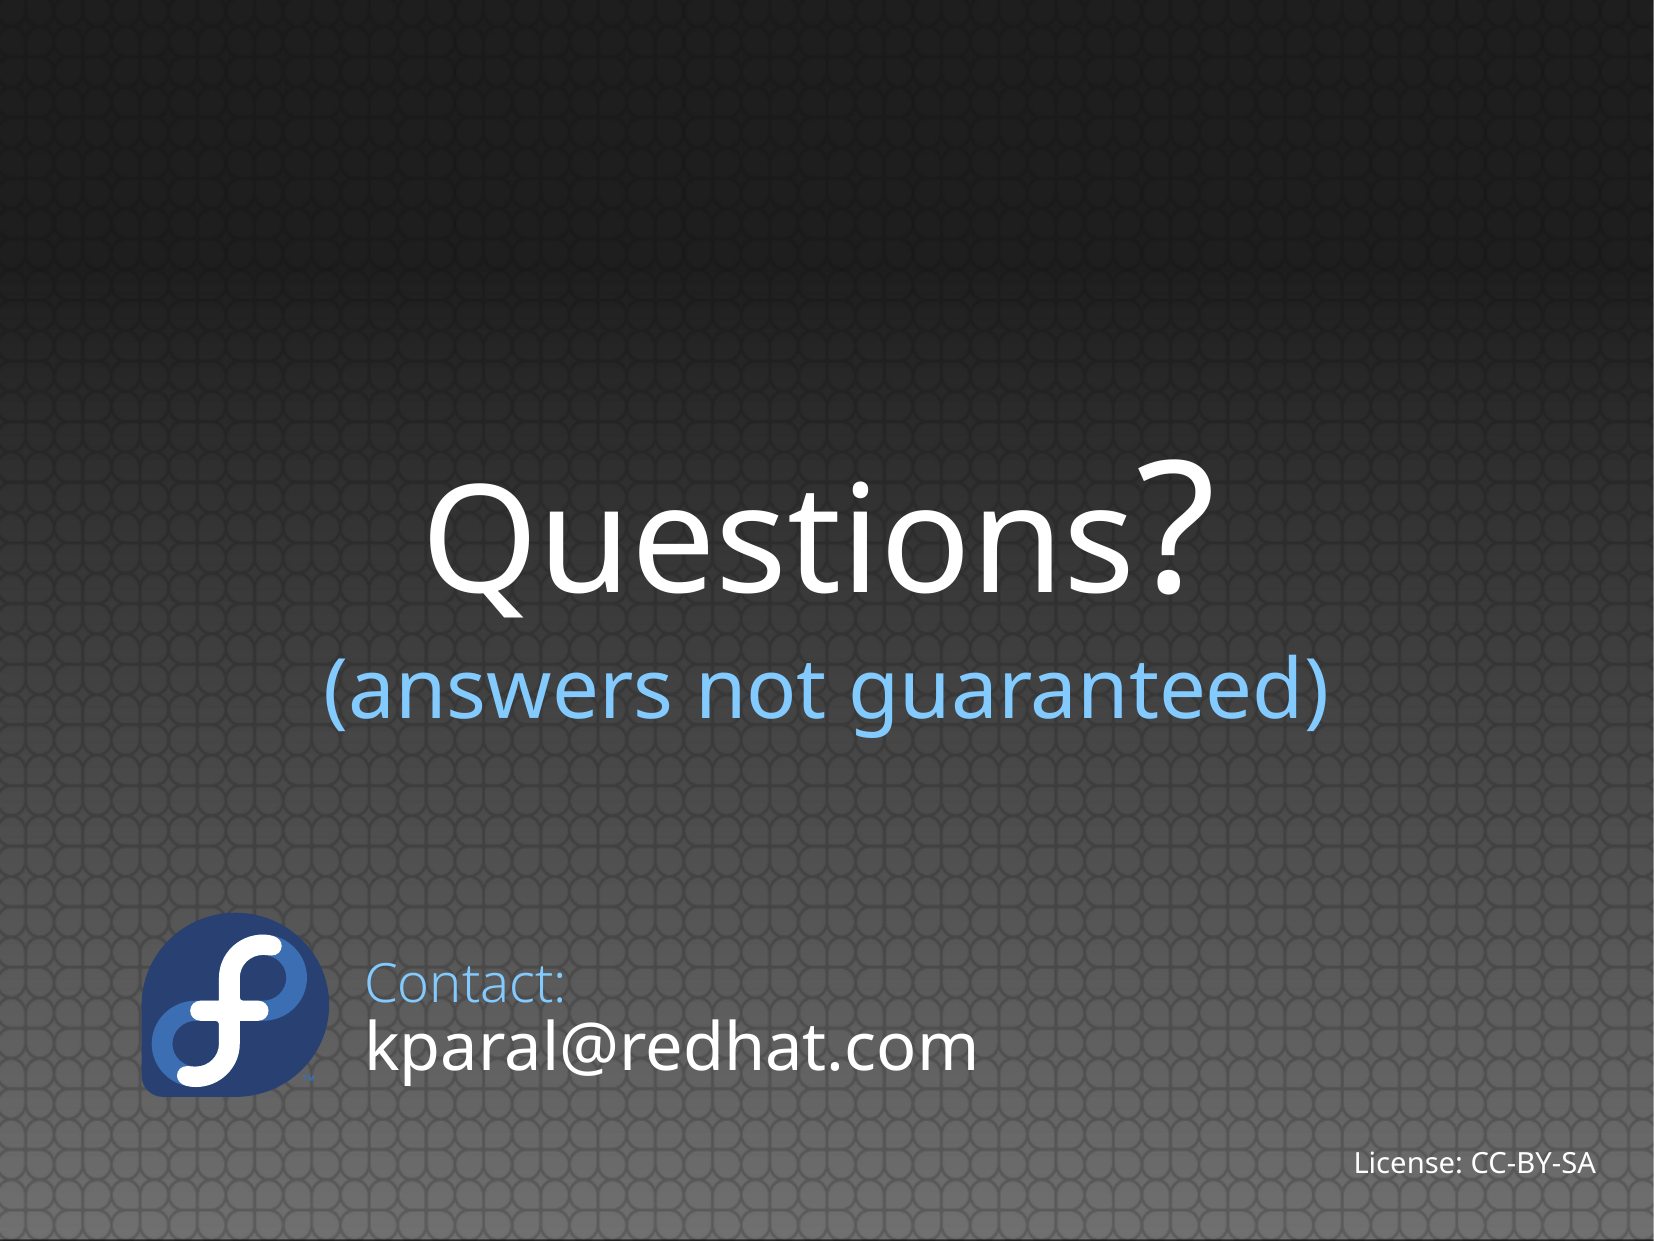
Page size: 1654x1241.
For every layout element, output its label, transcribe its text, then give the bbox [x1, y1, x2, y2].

title Questions? [30, 418, 1606, 621]
text_box (answers not guaranteed) [0, 621, 1654, 847]
text_box kparal@redhat.com [349, 992, 1455, 1082]
picture [0, 0, 1654, 621]
picture [0, 847, 1654, 1241]
text_box License: CC-BY-SA [52, 1135, 1611, 1219]
text_box Contact: [349, 937, 703, 1013]
